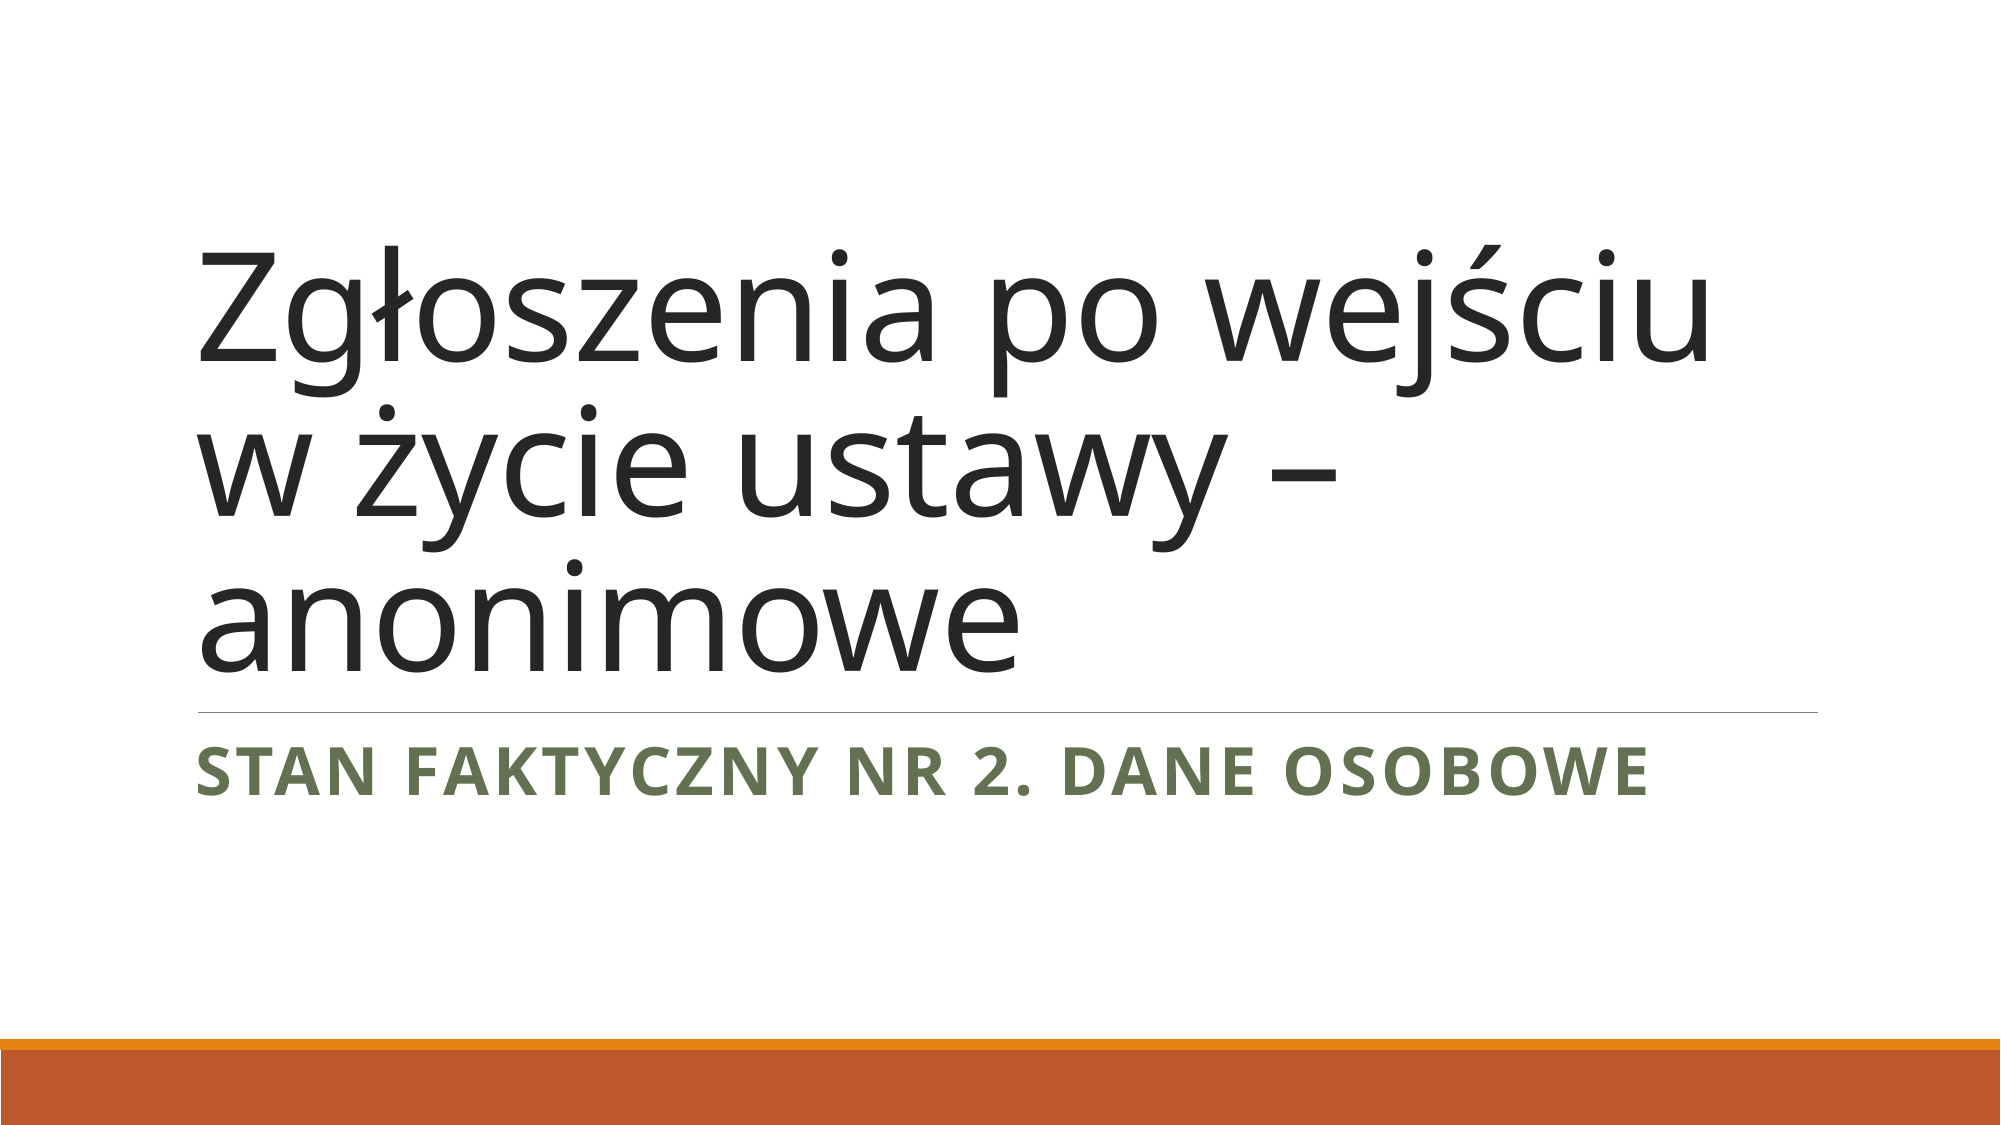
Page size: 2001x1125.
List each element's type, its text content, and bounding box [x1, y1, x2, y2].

list Stan faktyczny nr 2. dane osobowe [180, 730, 1831, 919]
title Zgłoszenia po wejściu w życie ustawy – anonimowe [180, 124, 1831, 710]
